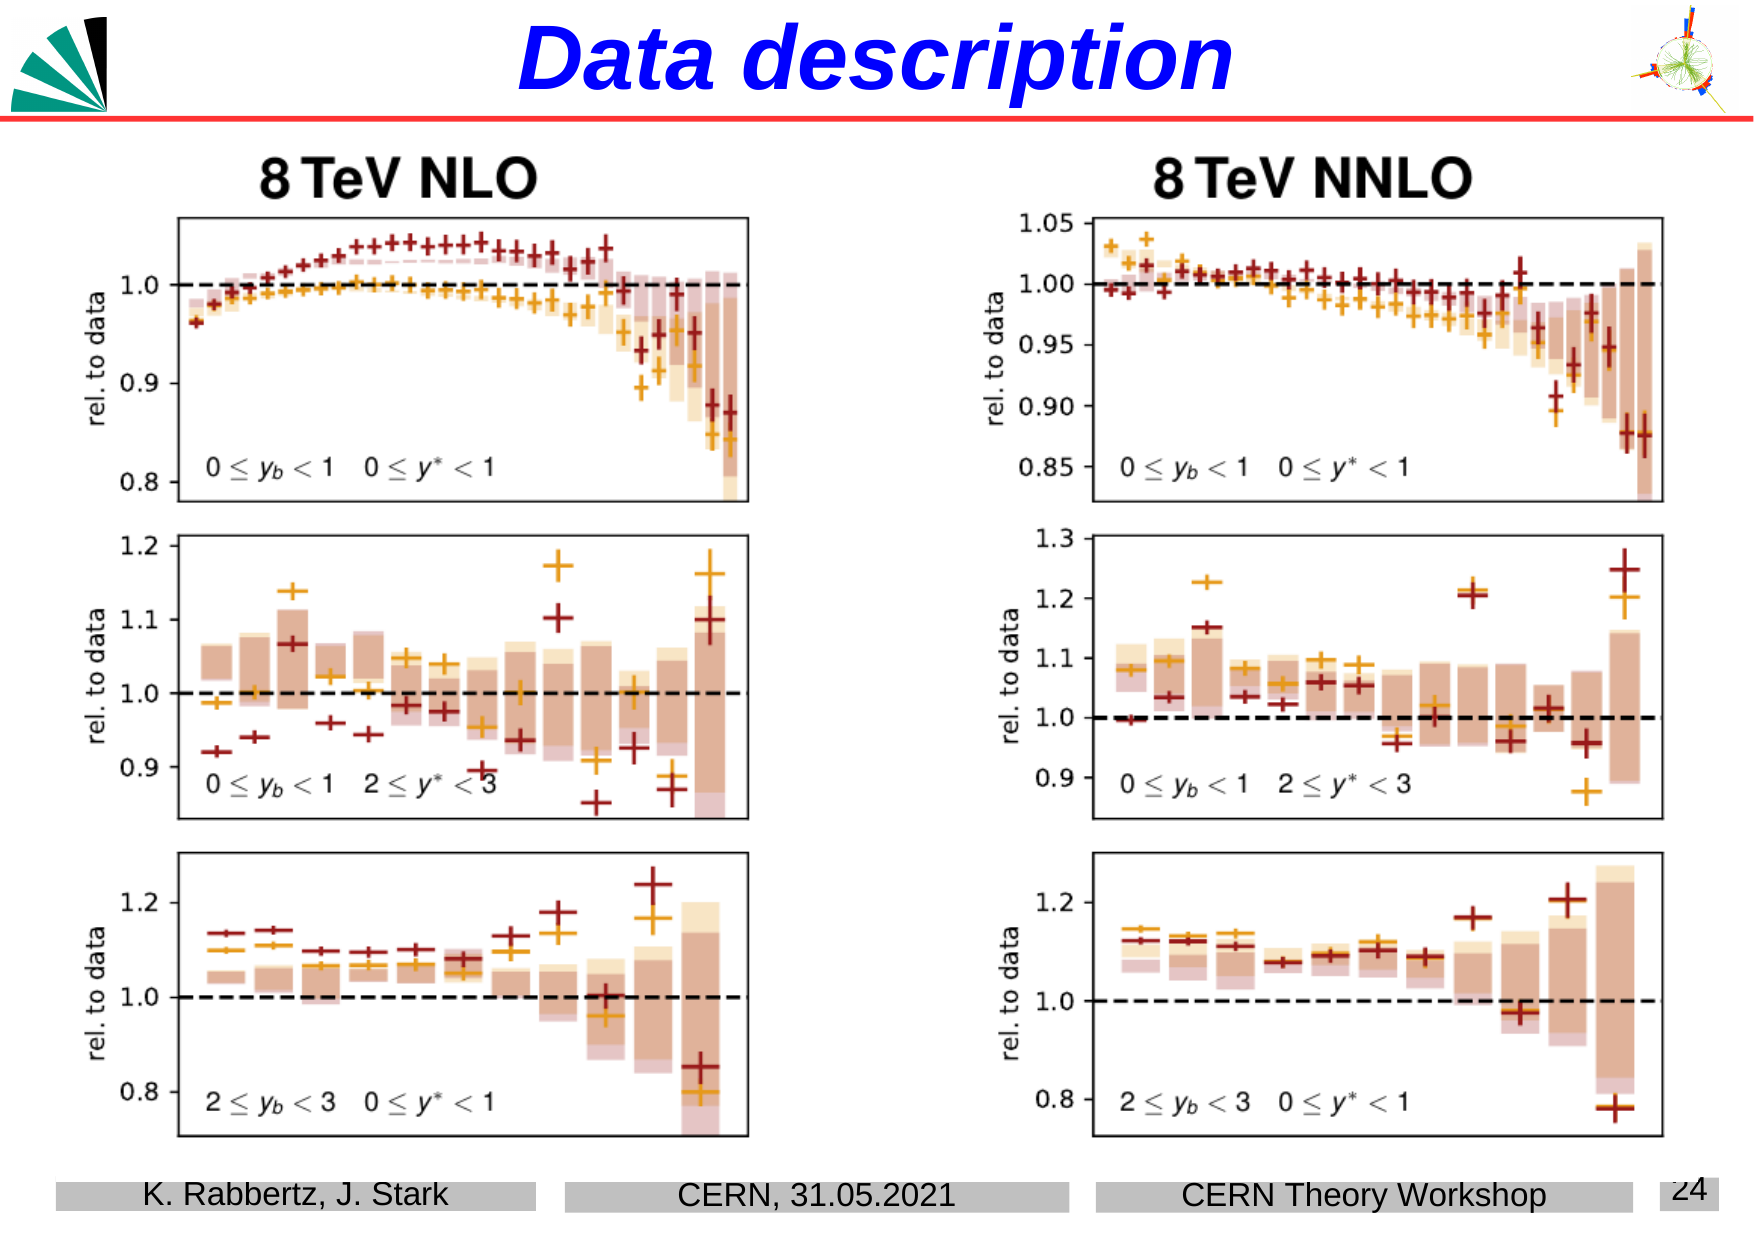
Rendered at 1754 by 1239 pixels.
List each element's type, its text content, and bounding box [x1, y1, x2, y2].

picture [56, 124, 1698, 1182]
picture [1631, 5, 1739, 113]
title Data description [124, 0, 1630, 116]
picture [11, 17, 107, 113]
